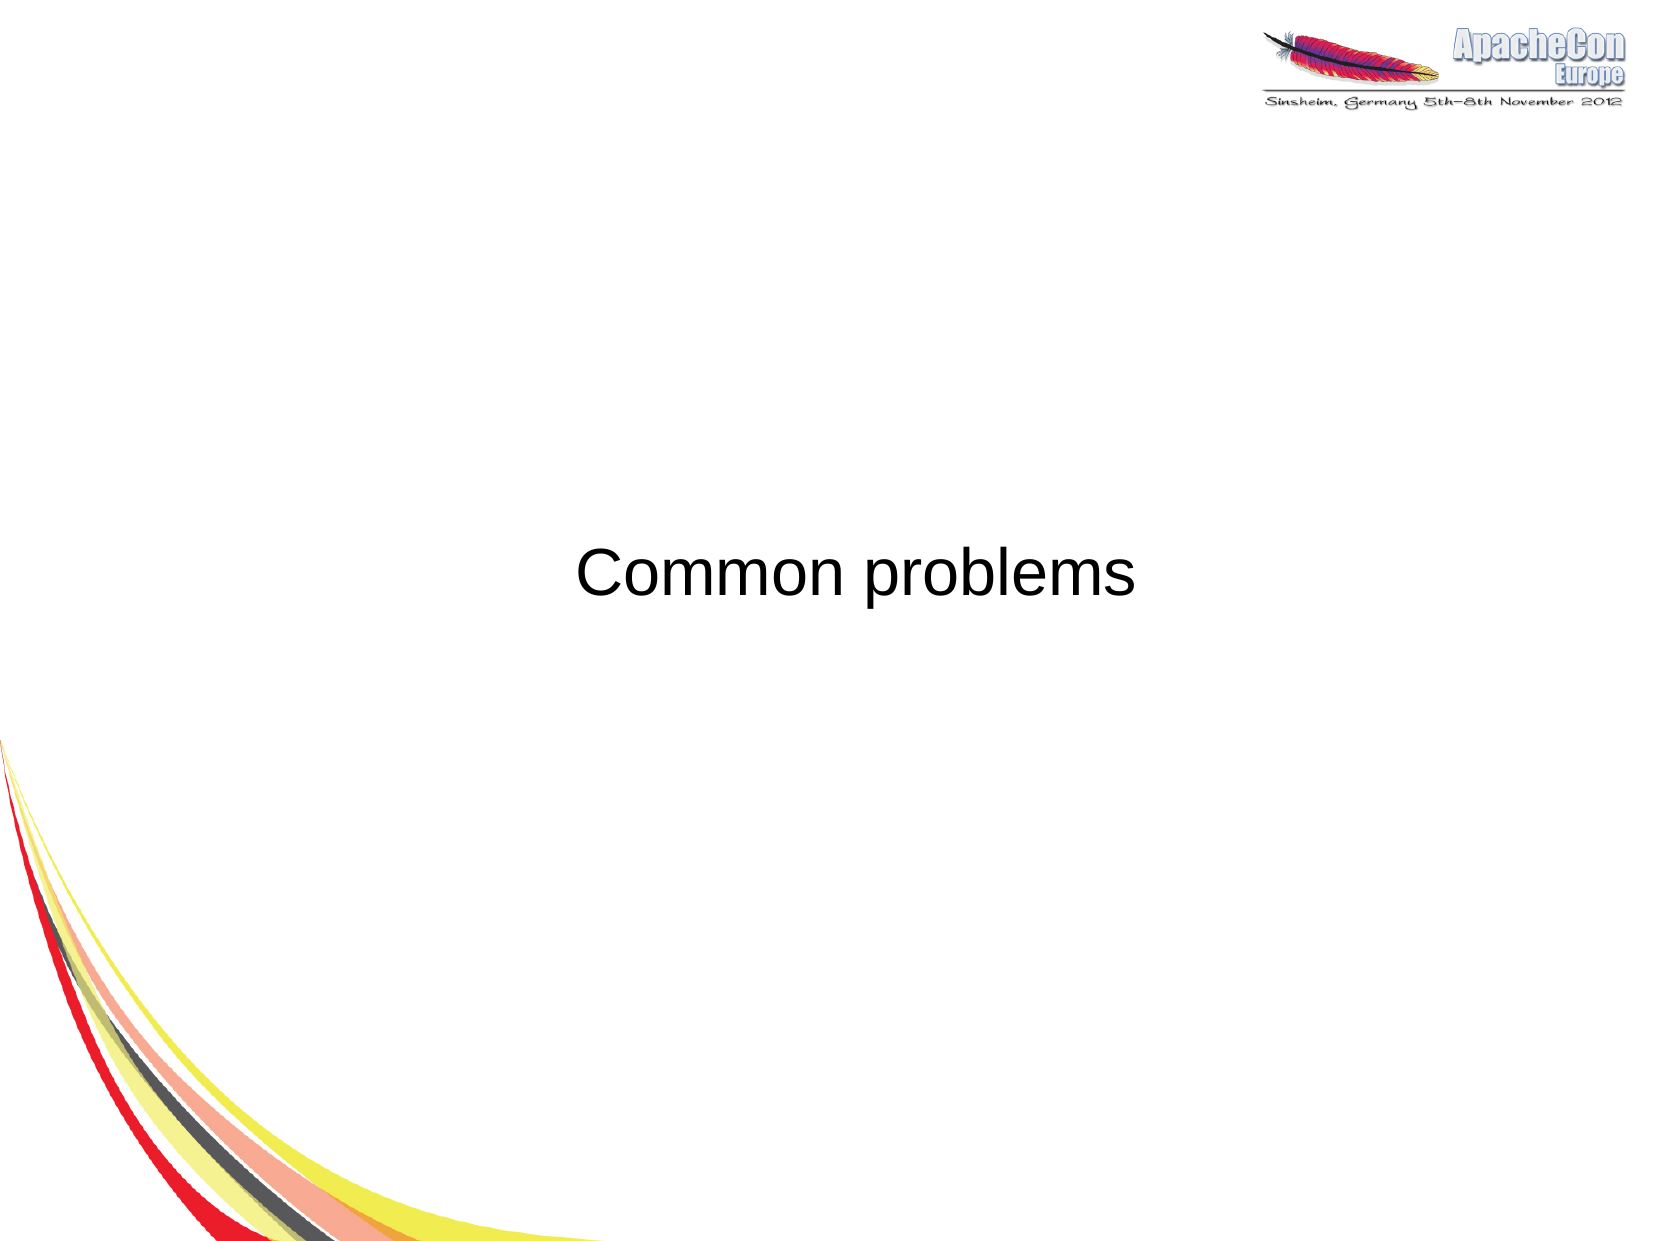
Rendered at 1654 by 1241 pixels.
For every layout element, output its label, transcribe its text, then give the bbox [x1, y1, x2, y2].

subtitle Common problems [177, 141, 1536, 1004]
picture [0, 0, 1654, 1241]
